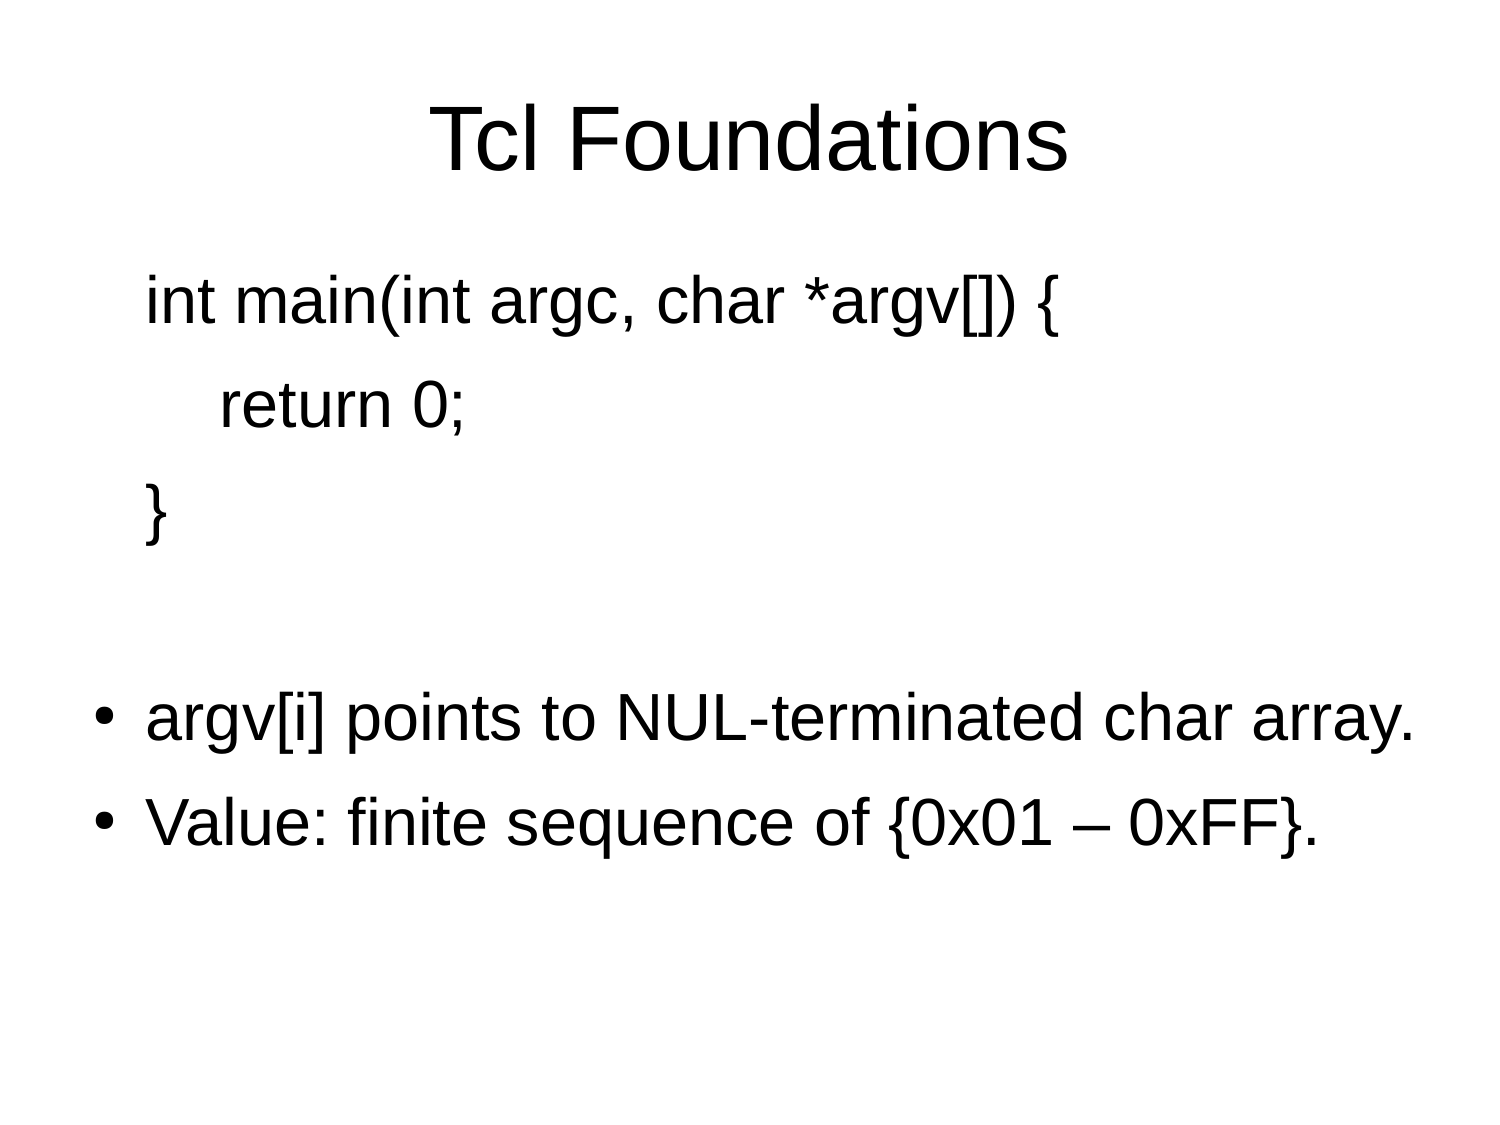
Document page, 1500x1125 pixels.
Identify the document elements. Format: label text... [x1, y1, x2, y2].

title Tcl Foundations [75, 44, 1425, 233]
list int main(int argc, char *argv[]) { return 0; } argv[i] points to NUL-terminated char array. Value: finite sequence of {0x01 – 0xFF}. [75, 263, 1425, 916]
